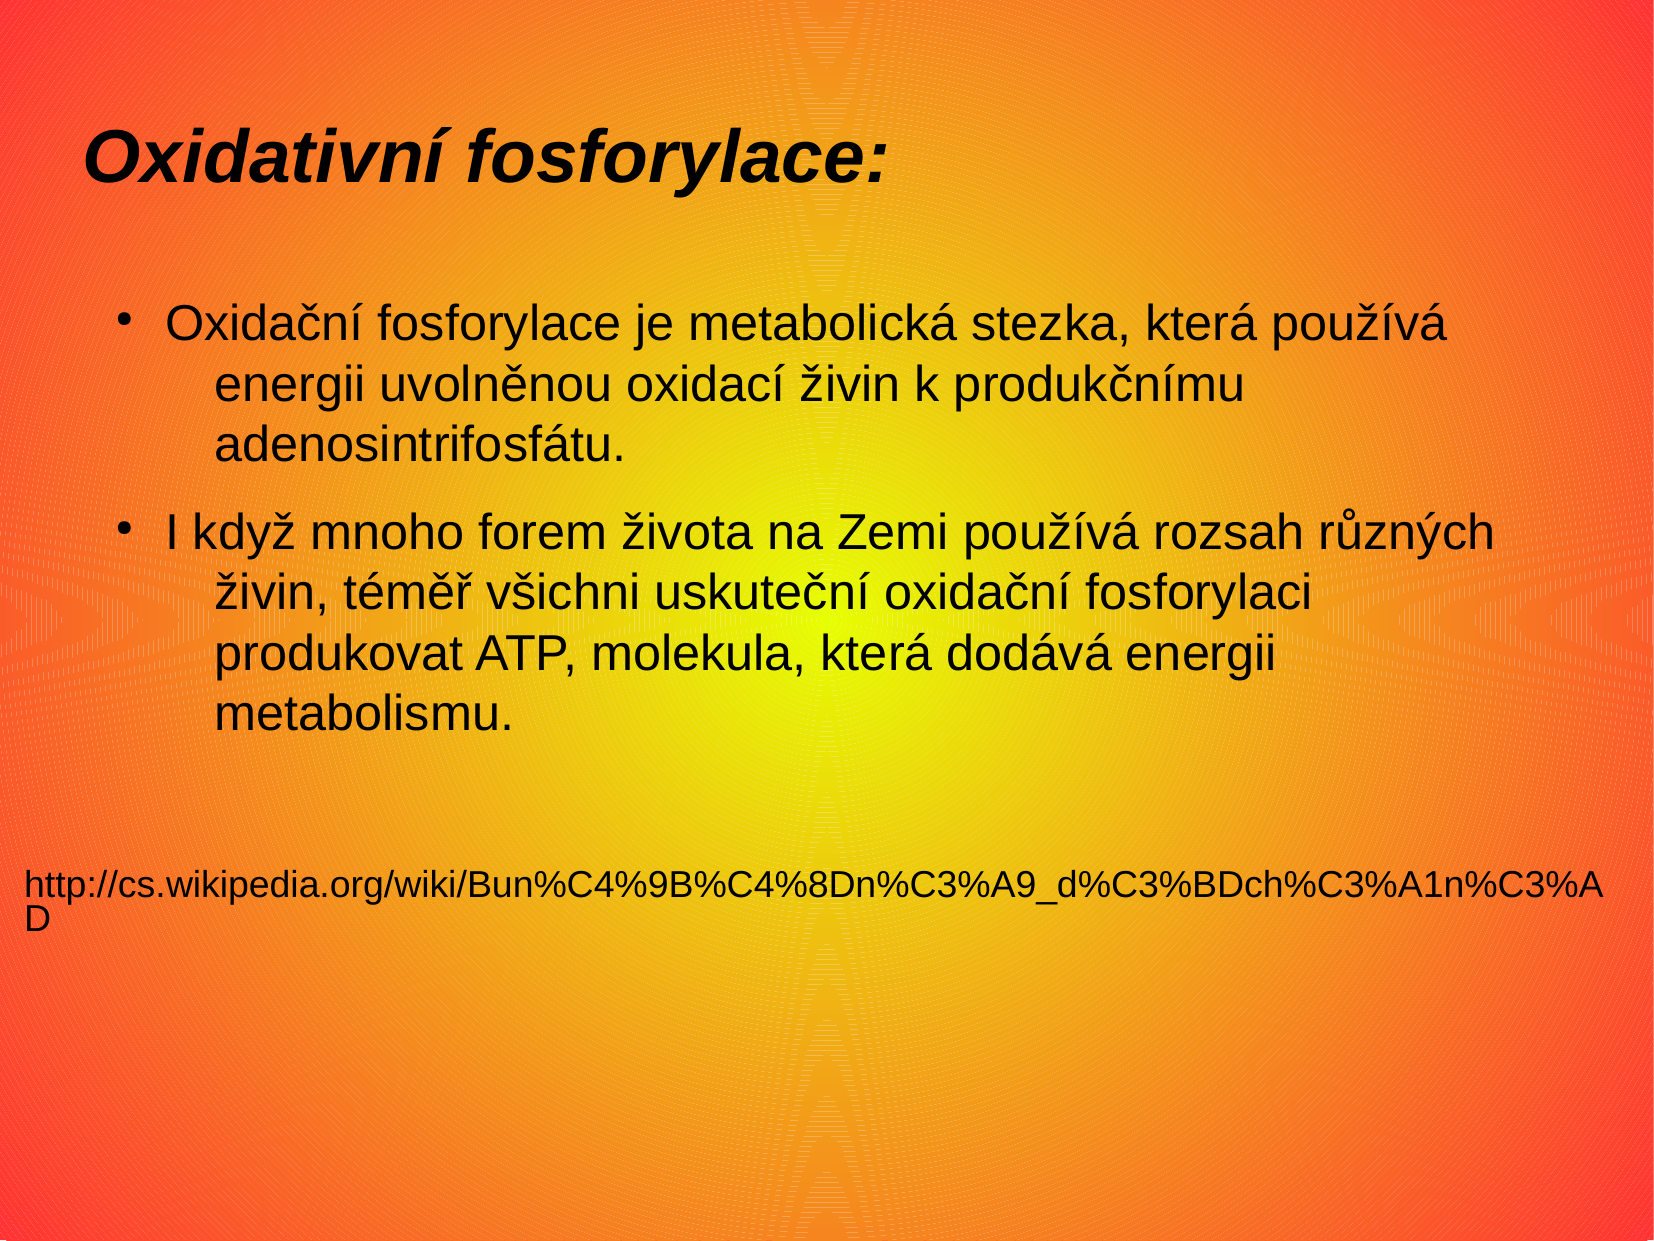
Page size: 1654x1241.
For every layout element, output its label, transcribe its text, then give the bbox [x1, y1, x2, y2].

list Oxidační fosforylace je metabolická stezka, která používá energii uvolněnou oxidací živin k produkčnímu adenosintrifosfátu. I když mnoho forem života na Zemi používá rozsah různých živin, téměř všichni uskuteční oxidační fosforylaci produkovat ATP, molekula, která dodává energii metabolismu. [82, 290, 1571, 744]
text_box http://cs.wikipedia.org/wiki/Bun%C4%9B%C4%8Dn%C3%A9_d%C3%BDch%C3%A1n%C3%AD [9, 856, 1645, 956]
title Oxidativní fosforylace: [82, 49, 1571, 257]
